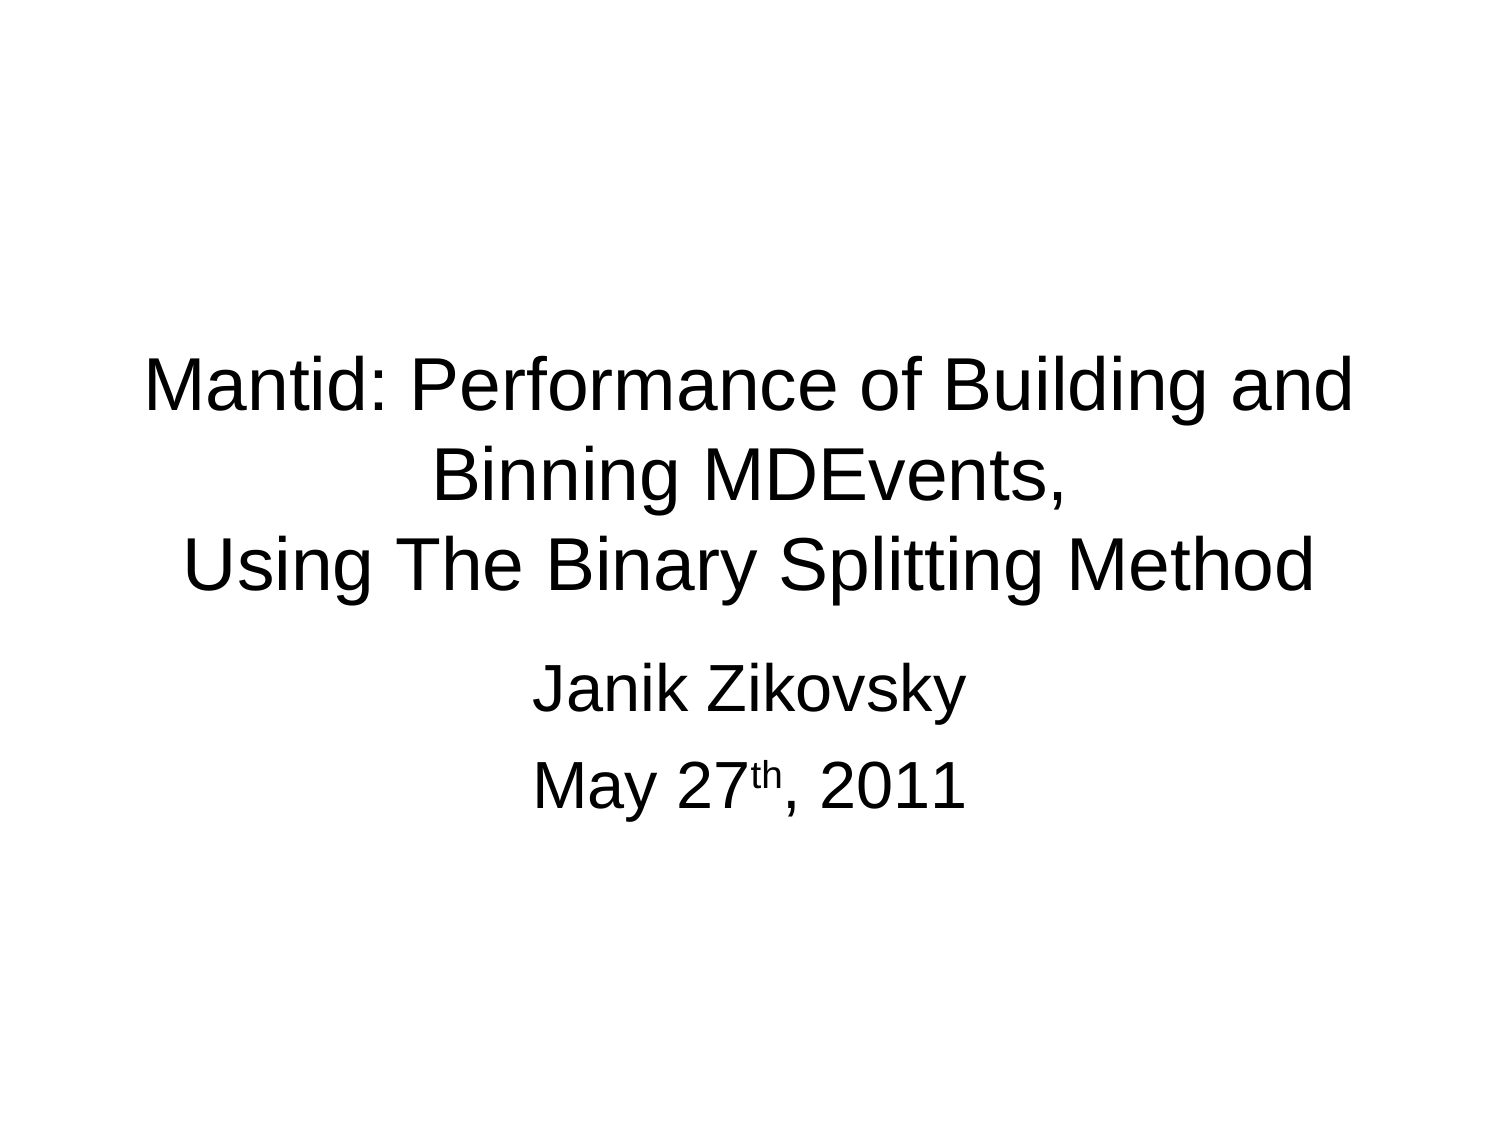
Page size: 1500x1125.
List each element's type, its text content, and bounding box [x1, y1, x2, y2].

title Mantid: Performance of Building and Binning MDEvents, Using The Binary Splitting Method [112, 327, 1388, 613]
subtitle Janik Zikovsky May 27th, 2011 [225, 637, 1276, 926]
